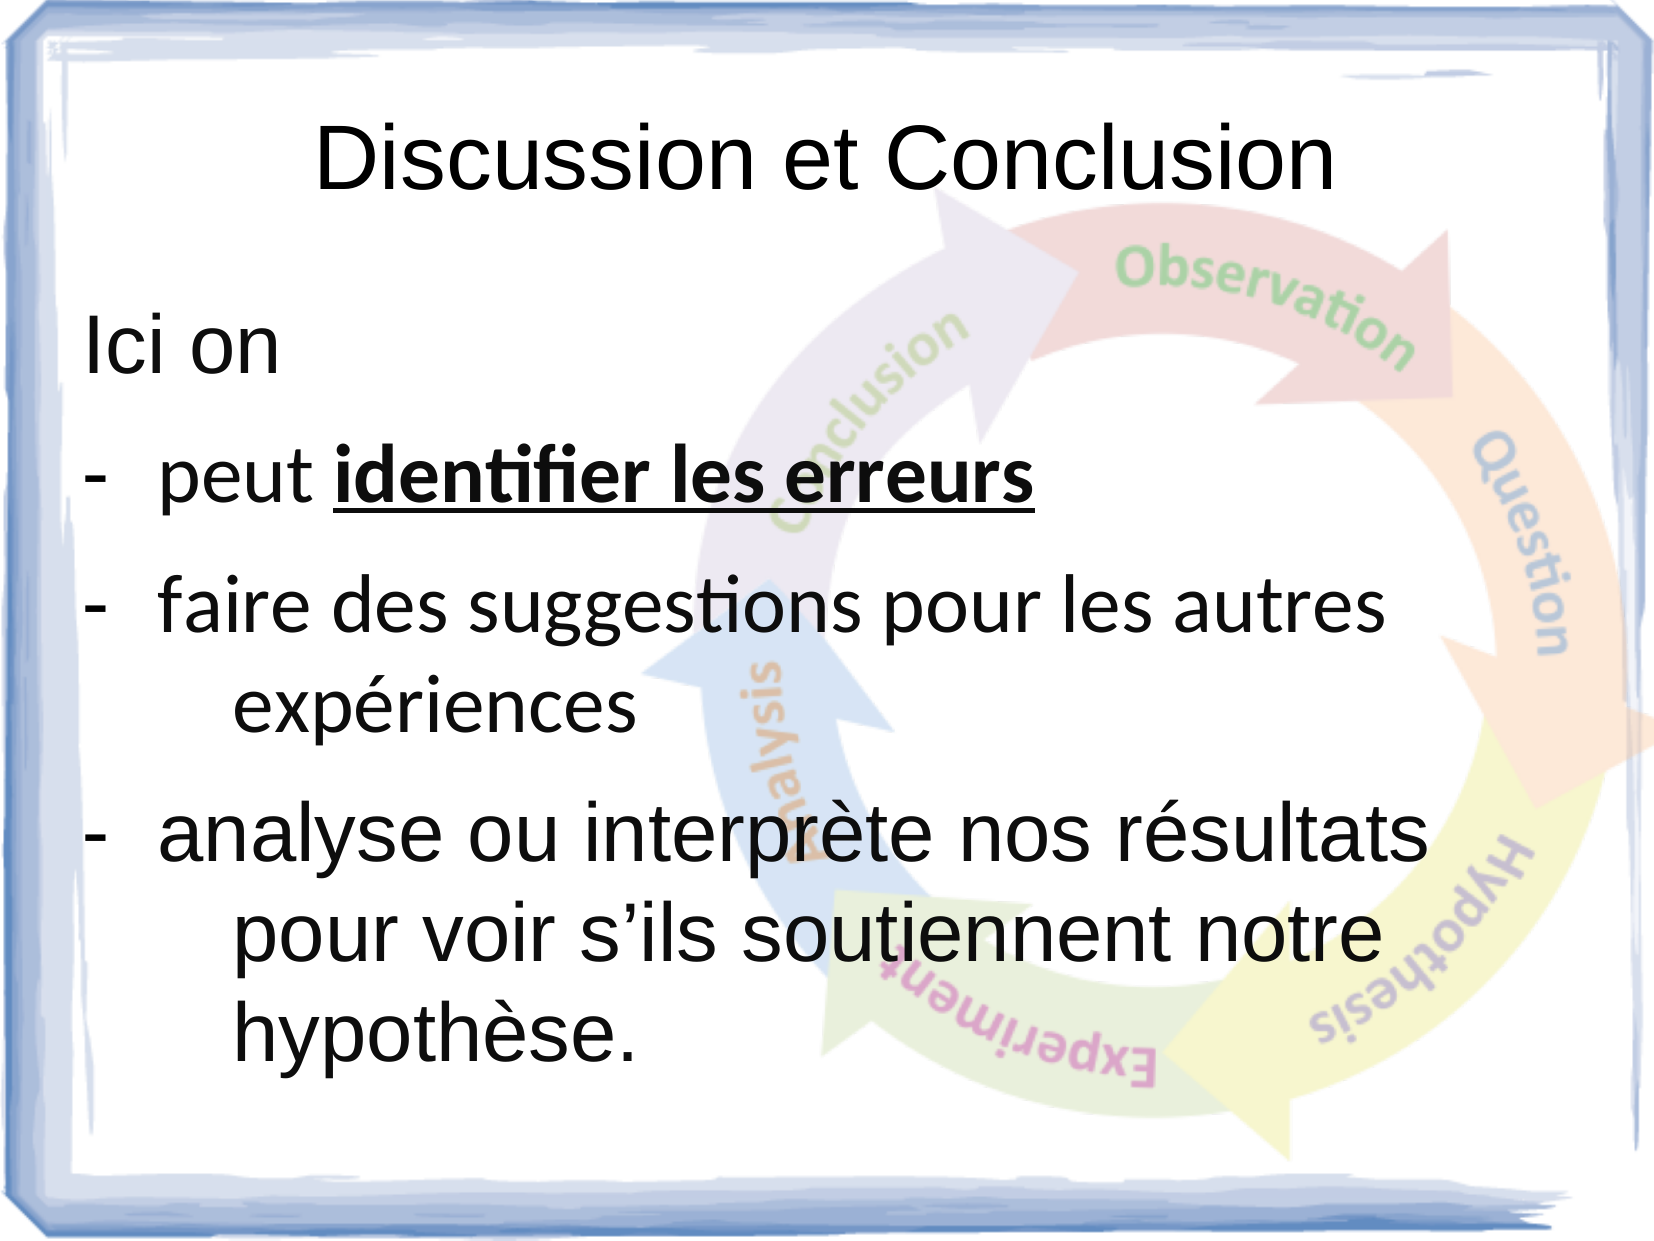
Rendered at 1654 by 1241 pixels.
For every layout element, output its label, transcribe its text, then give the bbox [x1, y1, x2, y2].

title Discussion et Conclusion [82, 49, 1571, 257]
picture [639, 187, 1654, 1164]
list Ici on peut identifier les erreurs faire des suggestions pour les autres expériences analyse ou interprète nos résultats pour voir s’ils soutiennent notre hypothèse. [82, 290, 1571, 1109]
